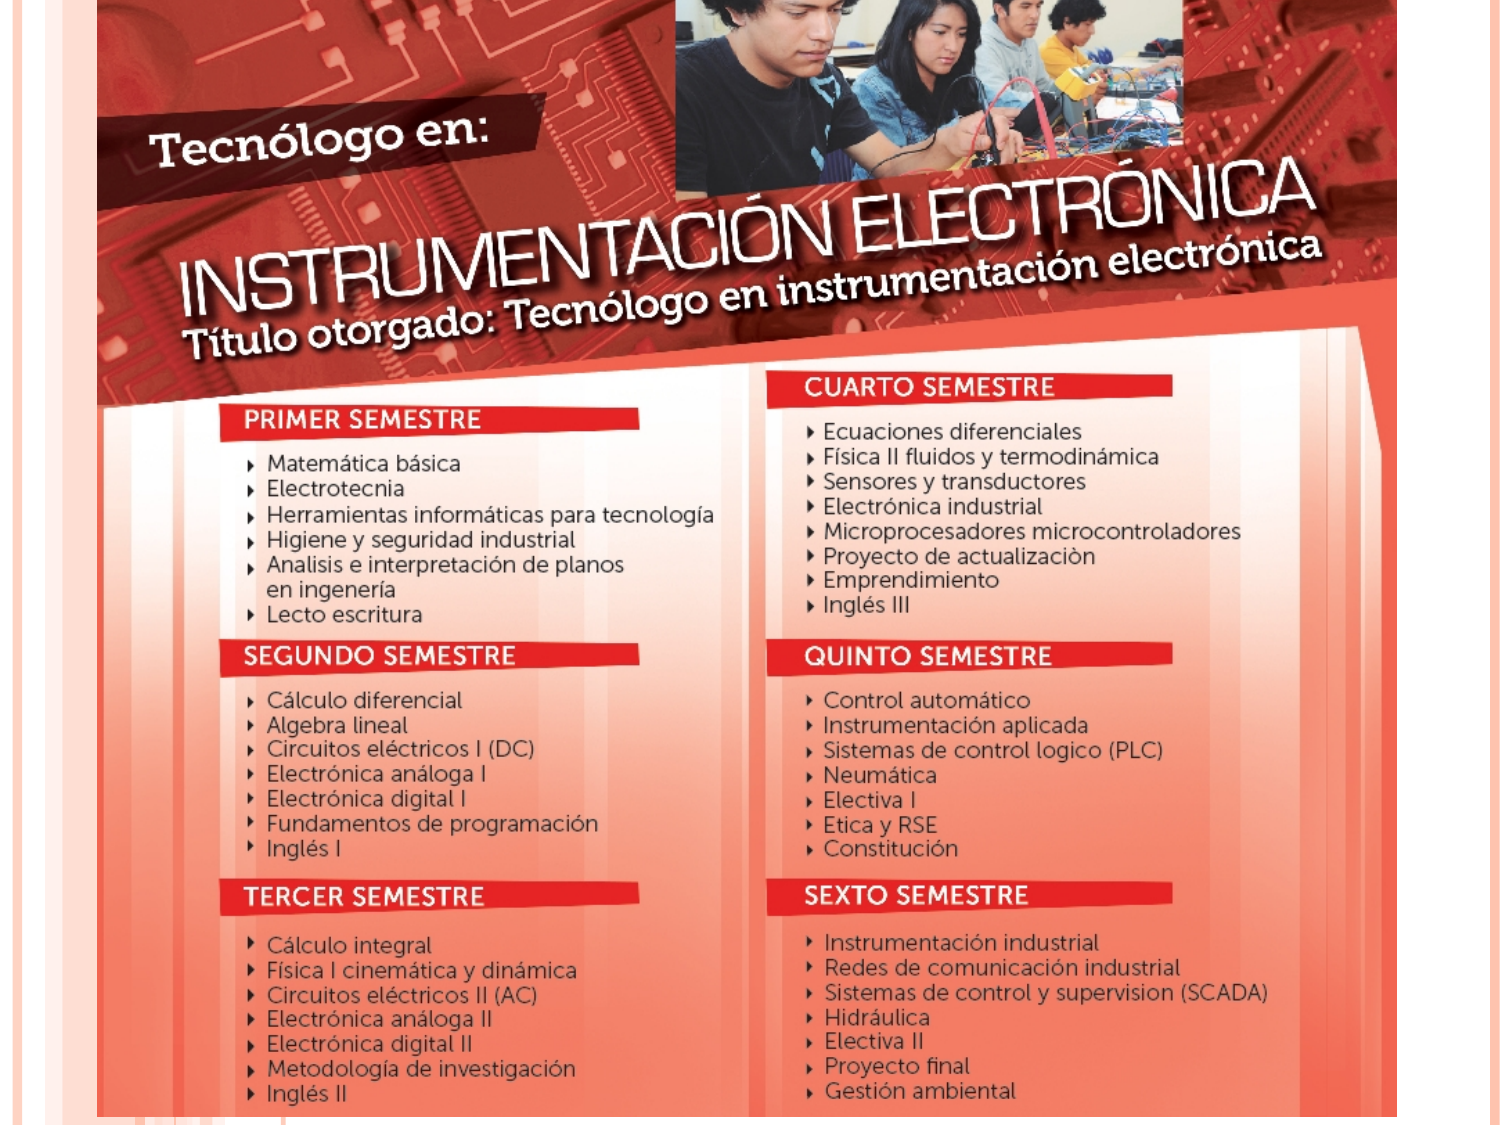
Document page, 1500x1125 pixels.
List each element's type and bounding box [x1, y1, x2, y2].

picture [97, 0, 1397, 1117]
